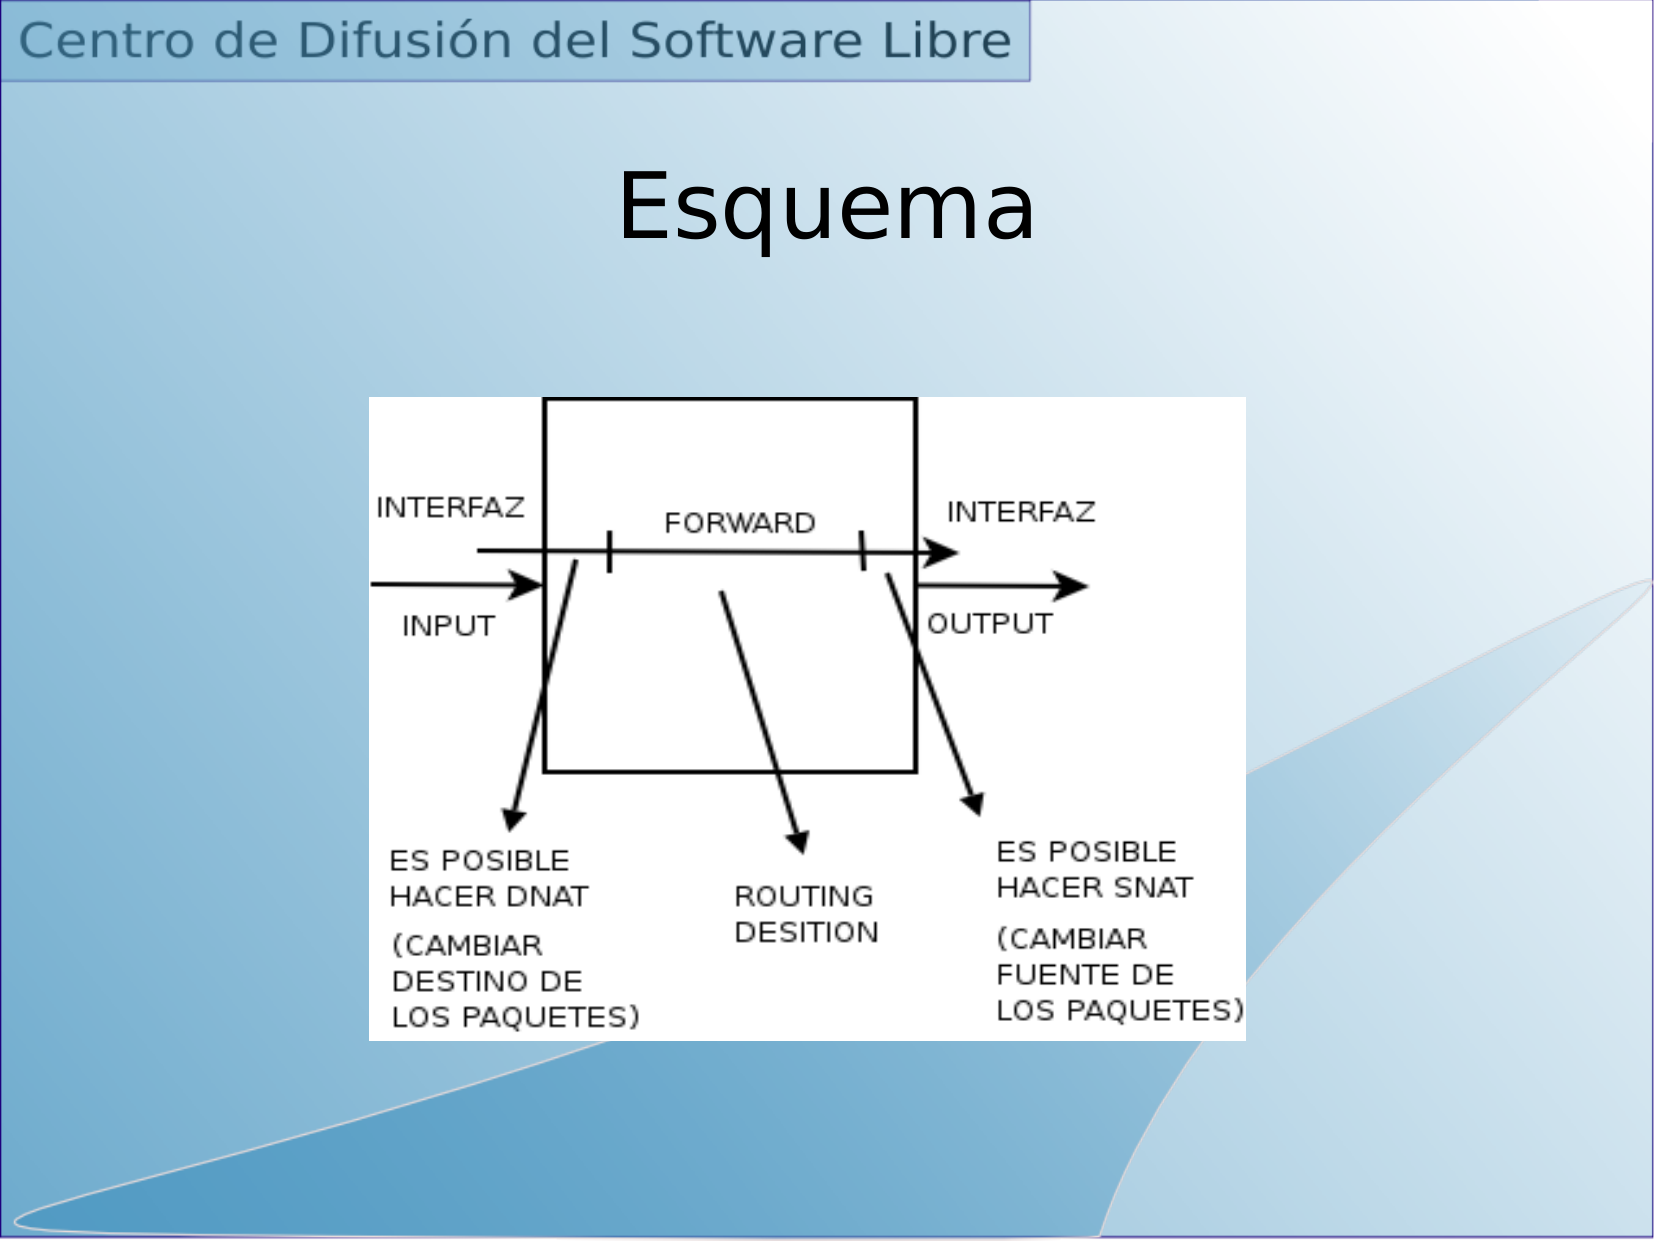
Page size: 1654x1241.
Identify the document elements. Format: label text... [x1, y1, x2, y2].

title Esquema [121, 102, 1534, 311]
picture [0, 0, 1654, 1241]
